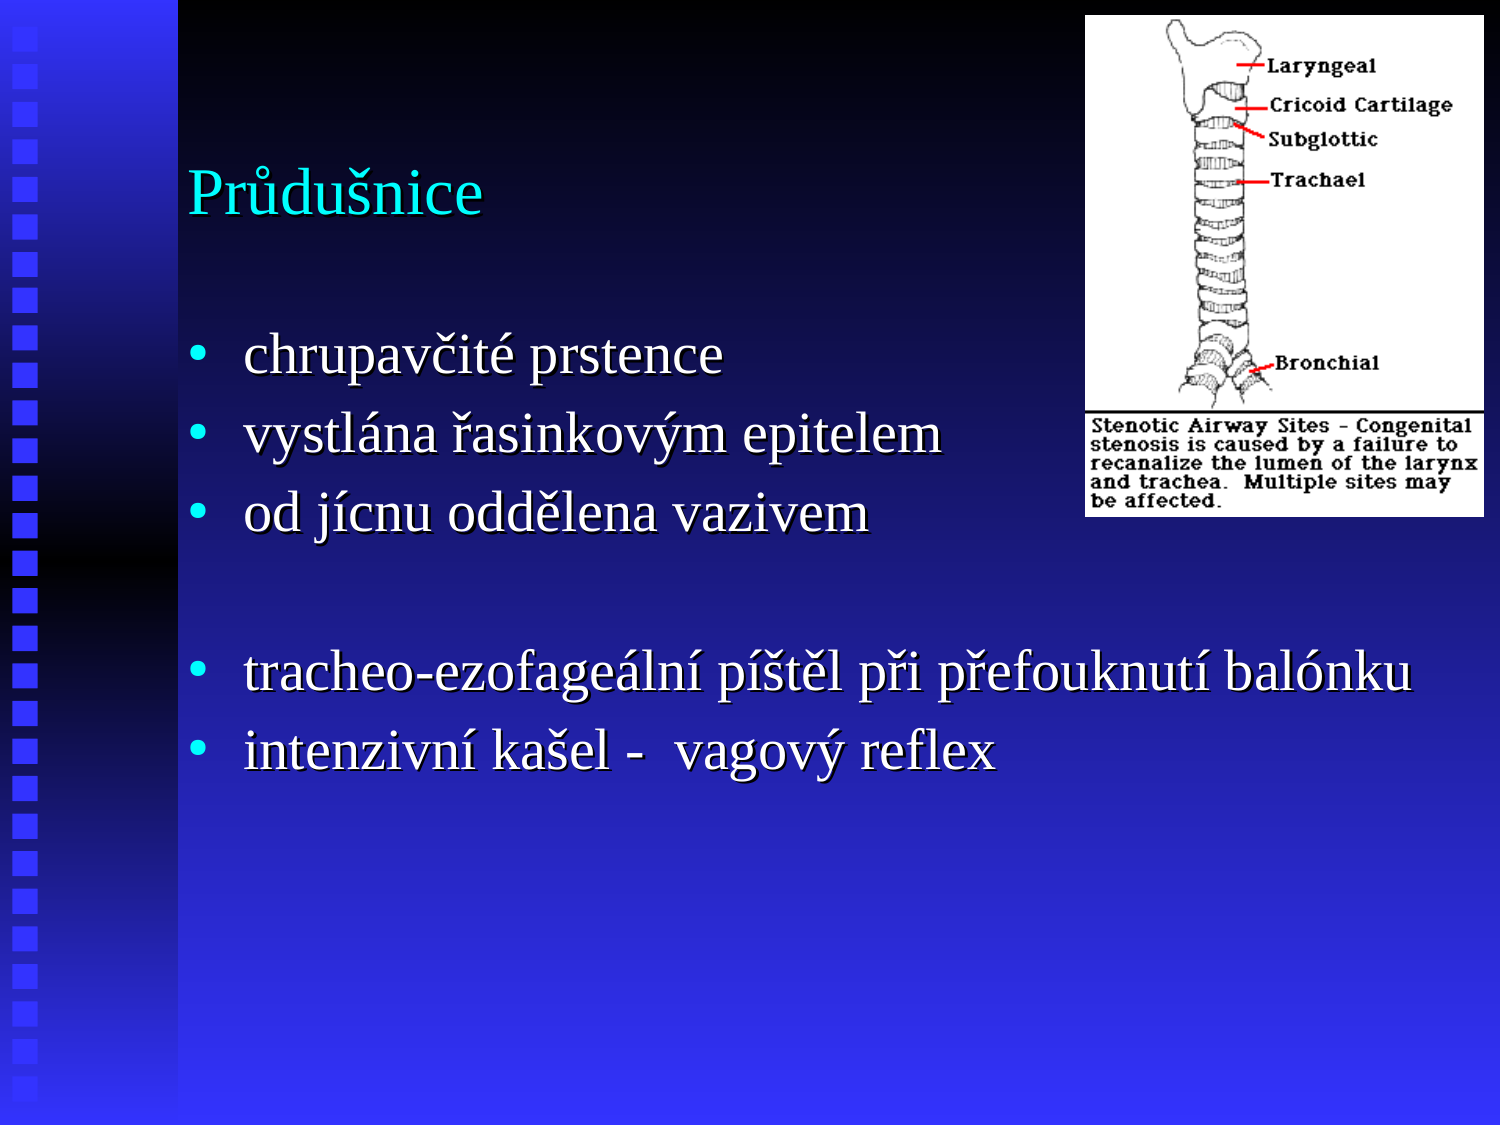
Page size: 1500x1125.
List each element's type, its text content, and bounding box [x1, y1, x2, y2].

title Průdušnice [187, 99, 1085, 288]
picture [1085, 15, 1484, 517]
list chrupavčité prstence vystlána řasinkovým epitelem od jícnu oddělena vazivem tracheo-ezofageální píštěl při přefouknutí balónku intenzivní kašel - vagový reflex [187, 324, 1463, 1001]
